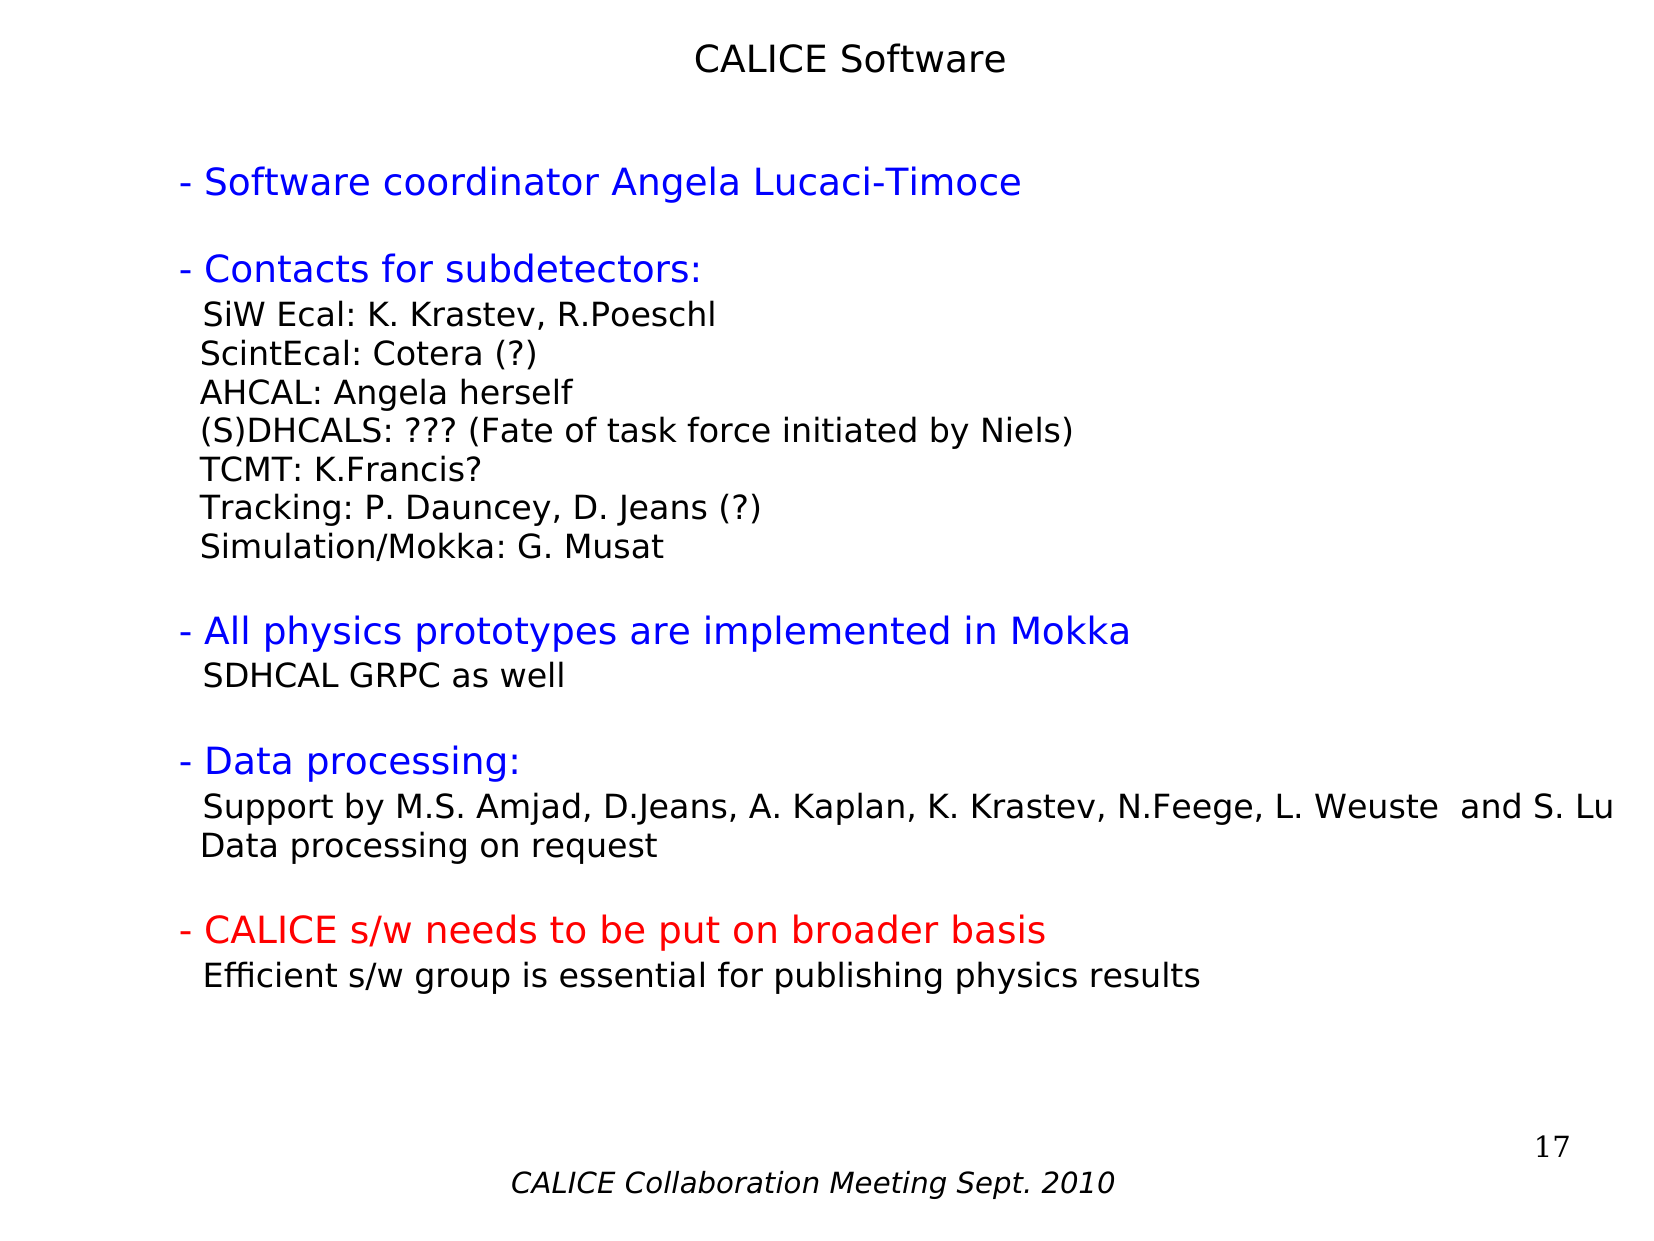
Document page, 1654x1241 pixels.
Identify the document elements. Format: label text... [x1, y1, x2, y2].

text_box - Software coordinator Angela Lucaci-Timoce - Contacts for subdetectors: SiW Ecal: K. Krastev, R.Poeschl ScintEcal: Cotera (?) AHCAL: Angela herself (S)DHCALS: ??? (Fate of task force initiated by Niels) TCMT: K.Francis? Tracking: P. Dauncey, D. Jeans (?) Simulation/Mokka: G. Musat - All physics prototypes are implemented in Mokka SDHCAL GRPC as well - Data processing: Support by M.S. Amjad, D.Jeans, A. Kaplan, K. Krastev, N.Feege, L. Weuste and S. Lu Data processing on request - CALICE s/w needs to be put on broader basis Efficient s/w group is essential for publishing physics results [163, 153, 1643, 1173]
text_box CALICE Software [679, 30, 1022, 89]
